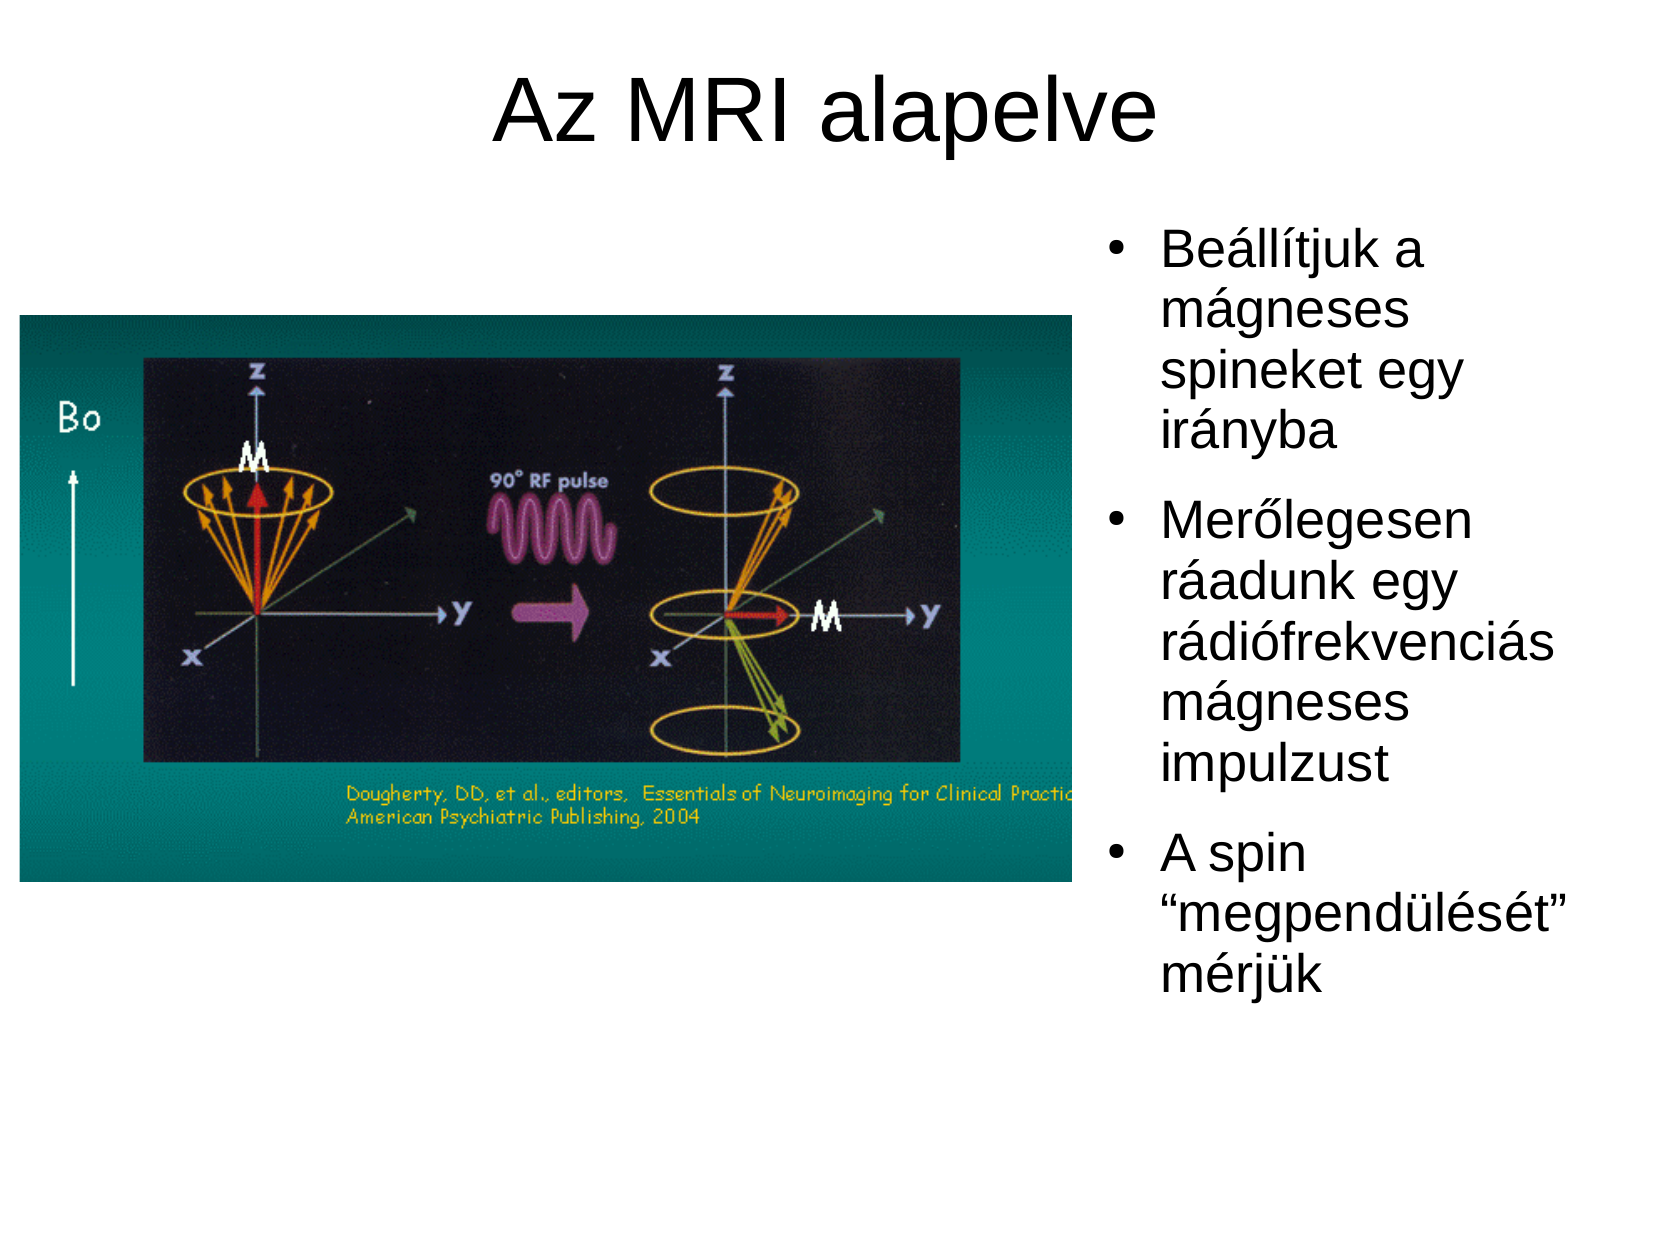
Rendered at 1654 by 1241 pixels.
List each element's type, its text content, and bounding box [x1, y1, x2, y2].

title Az MRI alapelve [82, 53, 1571, 167]
picture [19, 315, 1072, 882]
list Beállítjuk a mágneses spineket egy irányba Merőlegesen ráadunk egy rádiófrekvenciás mágneses impulzust A spin “megpendülését” mérjük [1089, 218, 1572, 1094]
